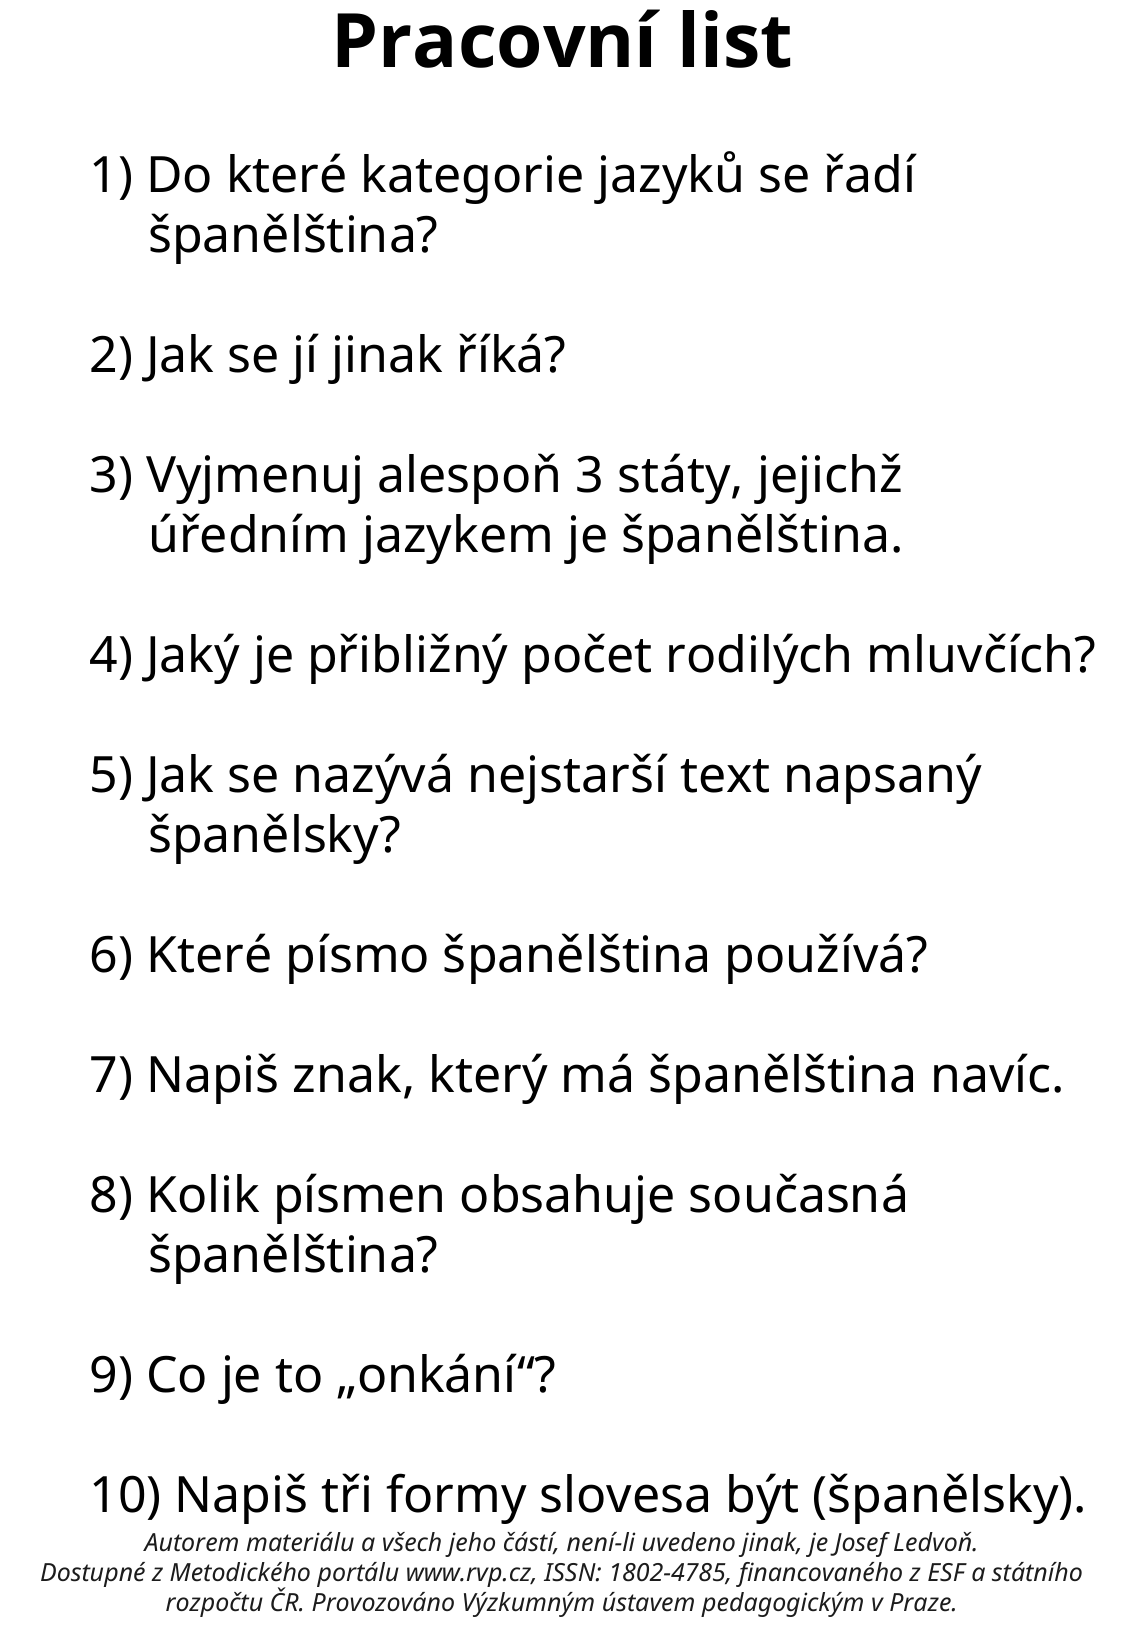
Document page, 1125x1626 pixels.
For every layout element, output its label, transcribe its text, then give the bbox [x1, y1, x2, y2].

text_box Pracovní list 1) Do které kategorie jazyků se řadí španělština? 2) Jak se jí jinak říká? 3) Vyjmenuj alespoň 3 státy, jejichž úředním jazykem je španělština. 4) Jaký je přibližný počet rodilých mluvčích? 5) Jak se nazývá nejstarší text napsaný španělsky? 6) Které písmo španělština používá? 7) Napiš znak, který má španělština navíc. 8) Kolik písmen obsahuje současná španělština? 9) Co je to „onkání“? 10) Napiš tři formy slovesa být (španělsky). [0, 0, 1125, 1519]
text_box Autorem materiálu a všech jeho částí, není-li uvedeno jinak, je Josef Ledvoň. Dostupné z Metodického portálu www.rvp.cz, ISSN: 1802-4785, financovaného z ESF a státního rozpočtu ČR. Provozováno Výzkumným ústavem pedagogickým v Praze. [0, 1519, 1125, 1625]
